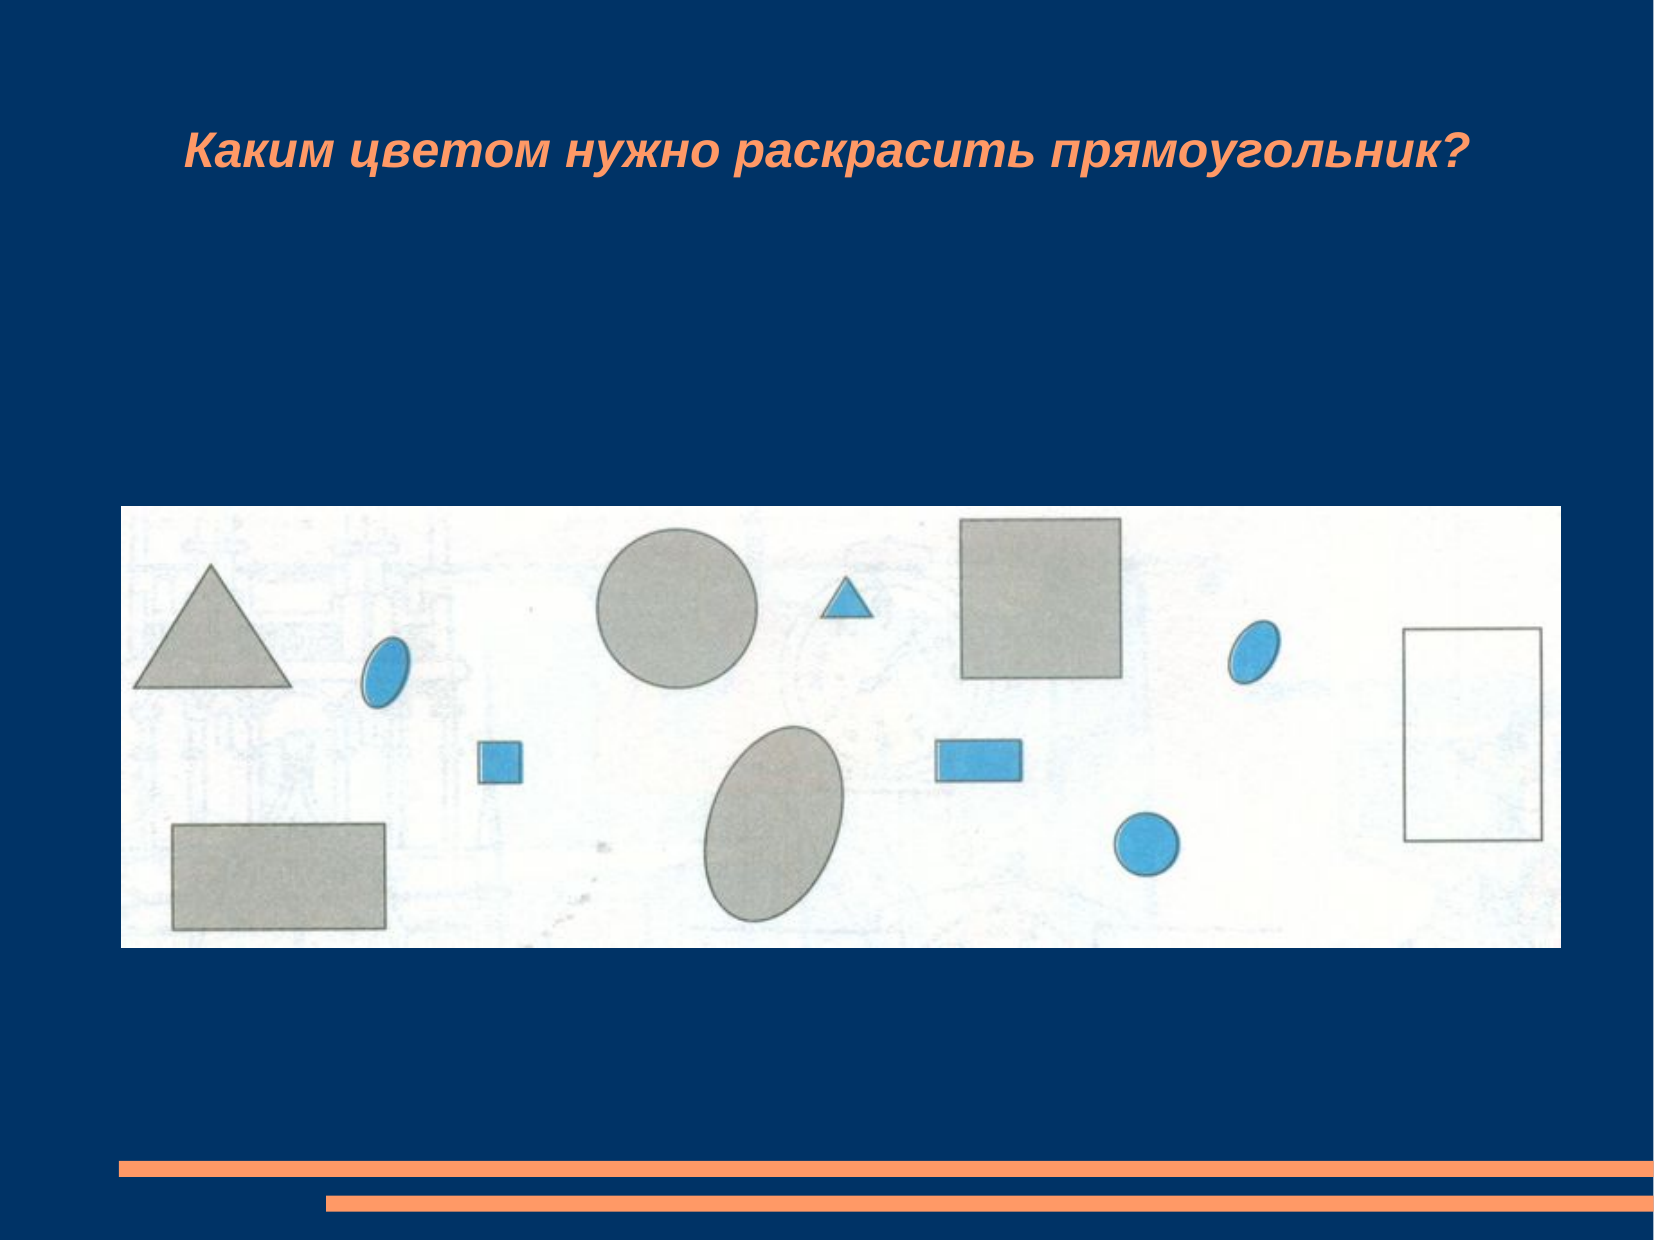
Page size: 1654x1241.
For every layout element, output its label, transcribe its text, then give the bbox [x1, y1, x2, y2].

picture [121, 506, 1561, 948]
title Каким цветом нужно раскрасить прямоугольник? [121, 46, 1534, 254]
